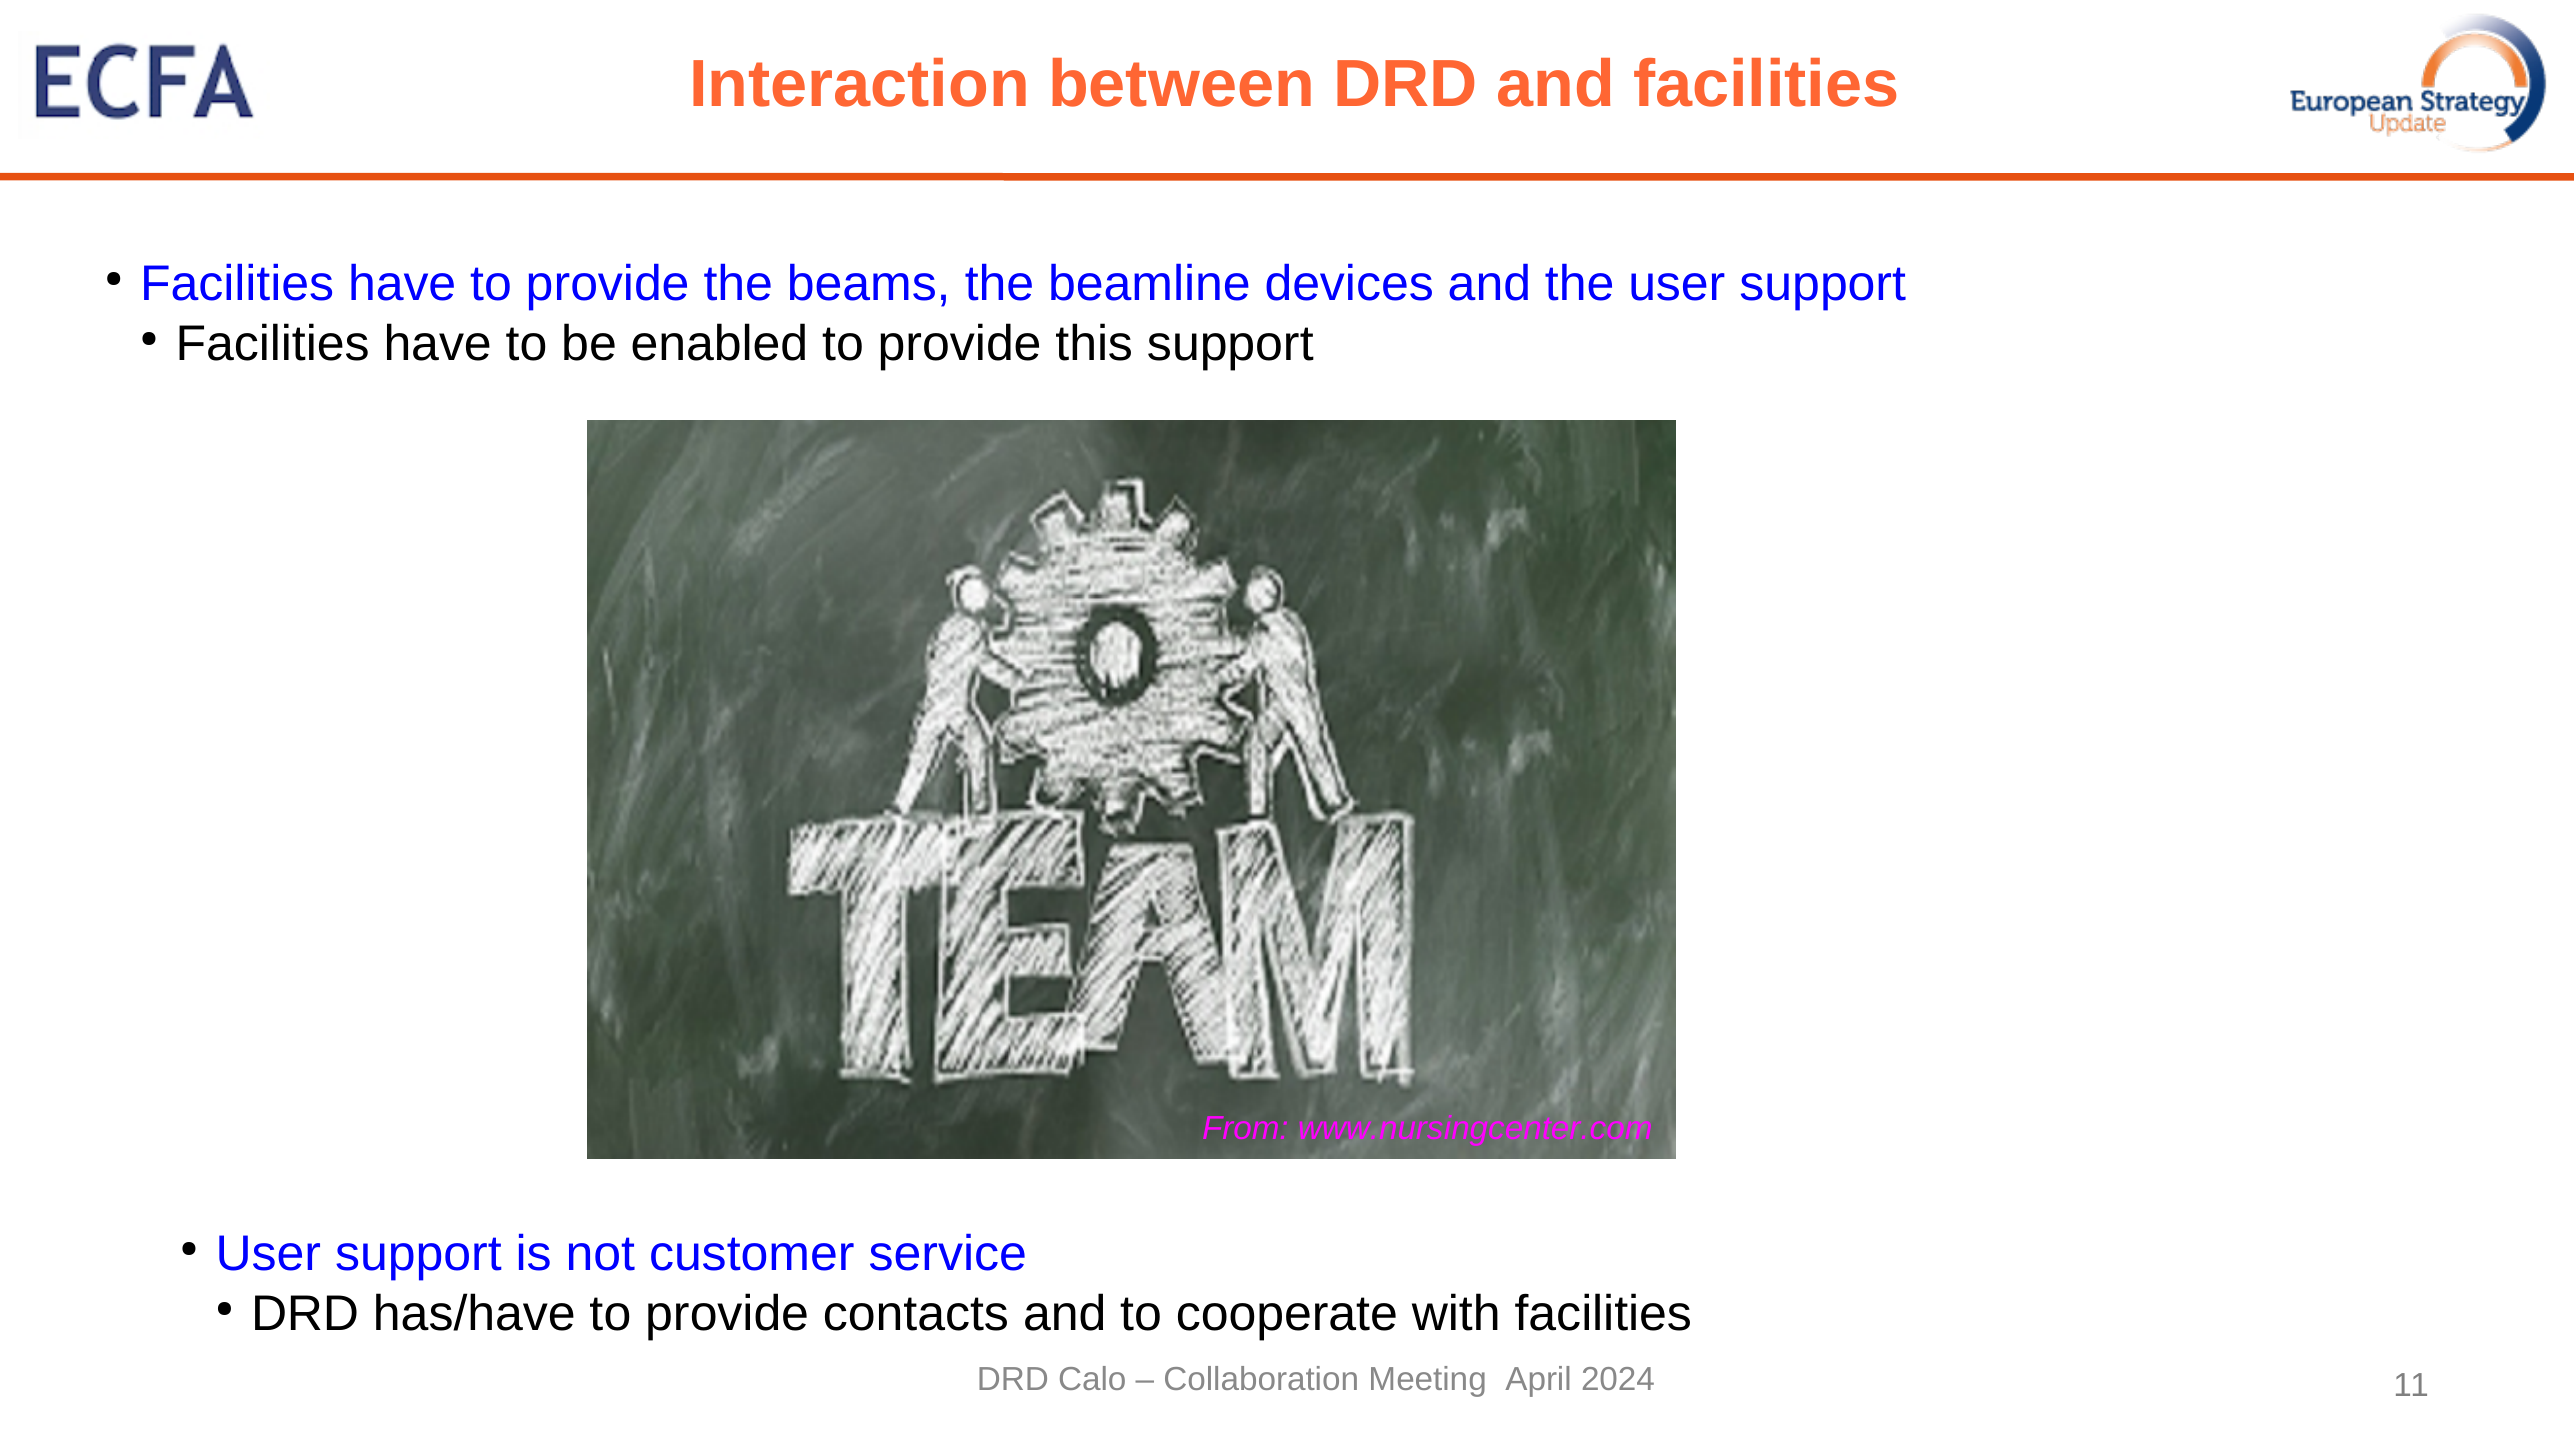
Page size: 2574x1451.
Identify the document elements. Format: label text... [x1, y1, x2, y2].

text_box Facilities have to provide the beams, the beamline devices and the user support Facilities have to be enabled to provide this support [90, 243, 1924, 559]
picture [18, 31, 222, 139]
text_box From: www.nursingcenter.com [1187, 1099, 1676, 1174]
picture [2289, 0, 2548, 217]
title Interaction between DRD and facilities [222, 0, 2368, 168]
text_box User support is not customer service DRD has/have to provide contacts and to cooperate with facilities [165, 1153, 1723, 1348]
picture [587, 420, 1676, 1159]
